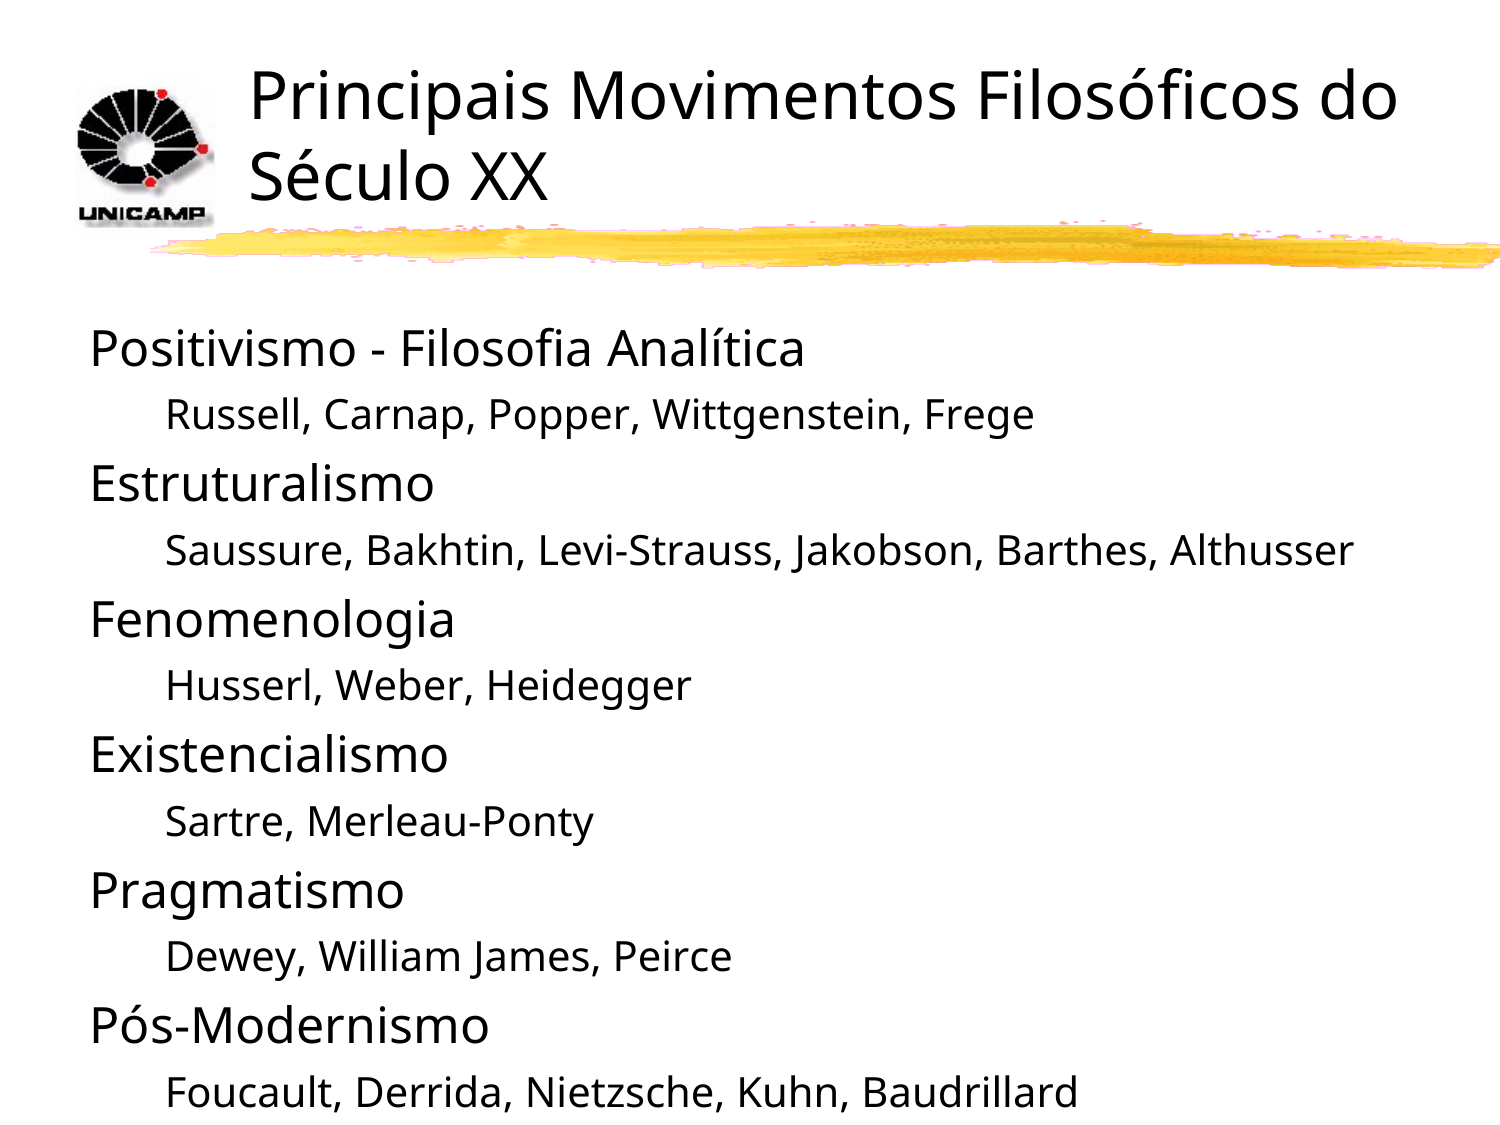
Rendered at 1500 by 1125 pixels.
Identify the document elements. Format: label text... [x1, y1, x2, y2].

picture [75, 74, 1500, 279]
title Principais Movimentos Filosóficos do Século XX [233, 30, 1434, 225]
list Positivismo - Filosofia Analítica Russell, Carnap, Popper, Wittgenstein, Frege Estruturalismo Saussure, Bakhtin, Levi-Strauss, Jakobson, Barthes, Althusser Fenomenologia Husserl, Weber, Heidegger Existencialismo Sartre, Merleau-Ponty Pragmatismo Dewey, William James, Peirce Pós-Modernismo Foucault, Derrida, Nietzsche, Kuhn, Baudrillard [74, 309, 1417, 1007]
